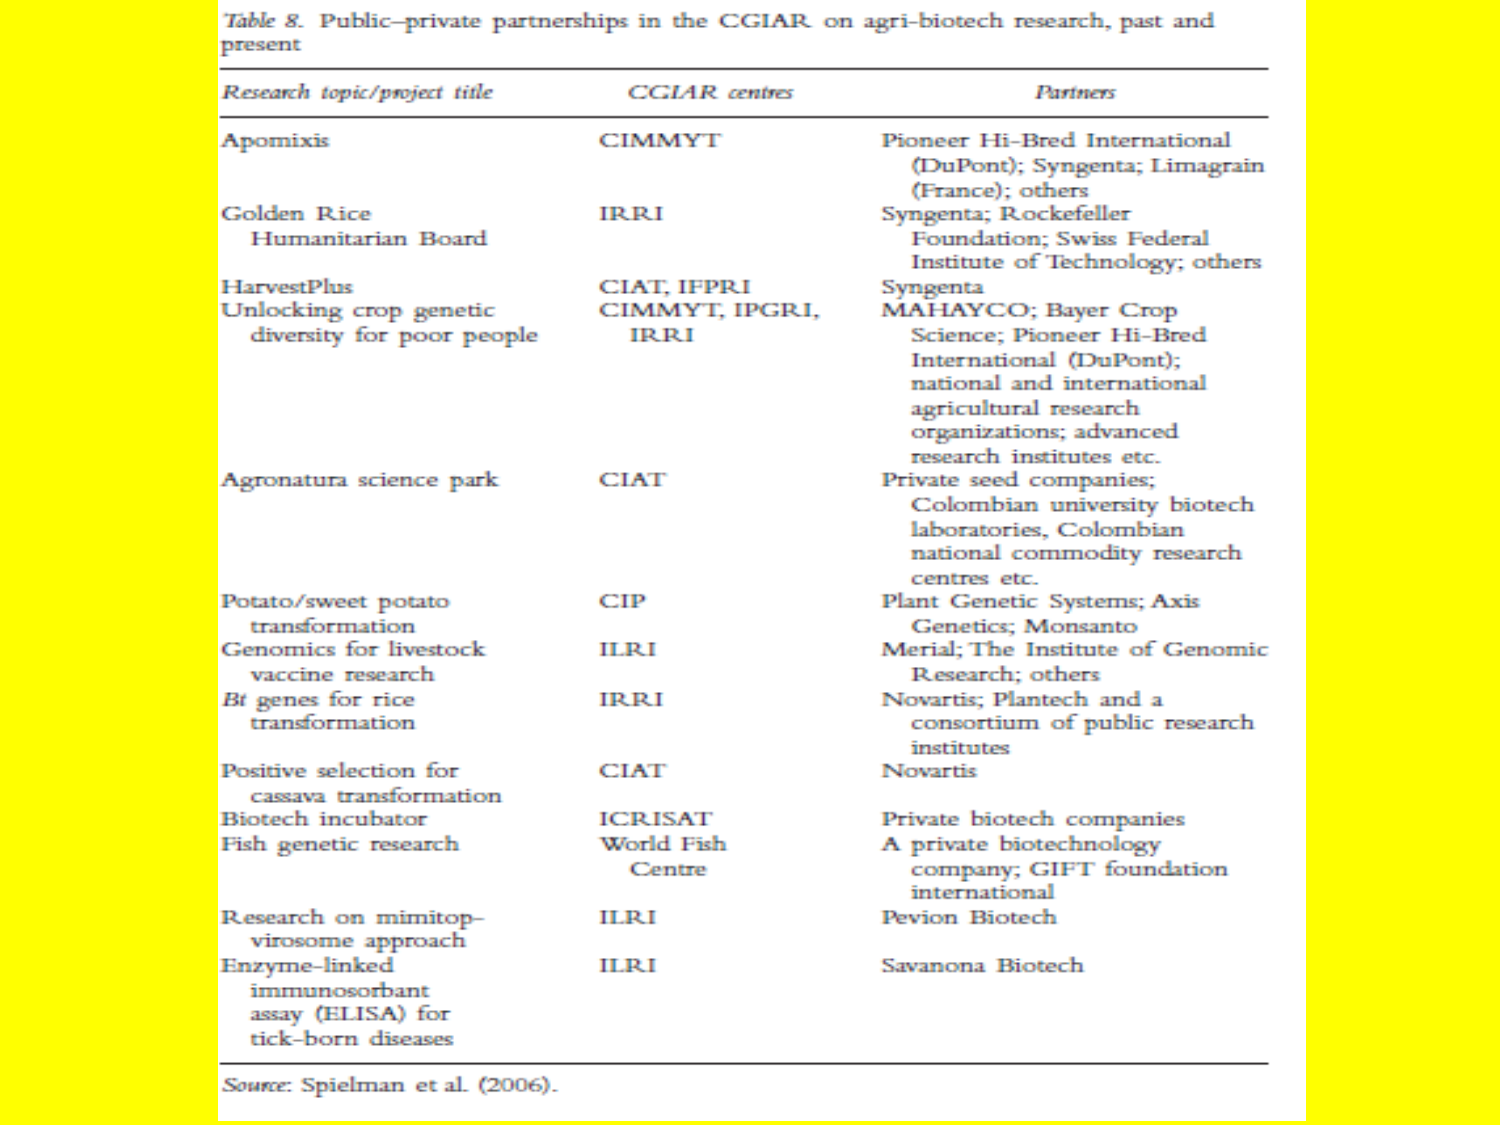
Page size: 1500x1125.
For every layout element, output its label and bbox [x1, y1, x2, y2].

picture [218, 0, 1306, 1121]
